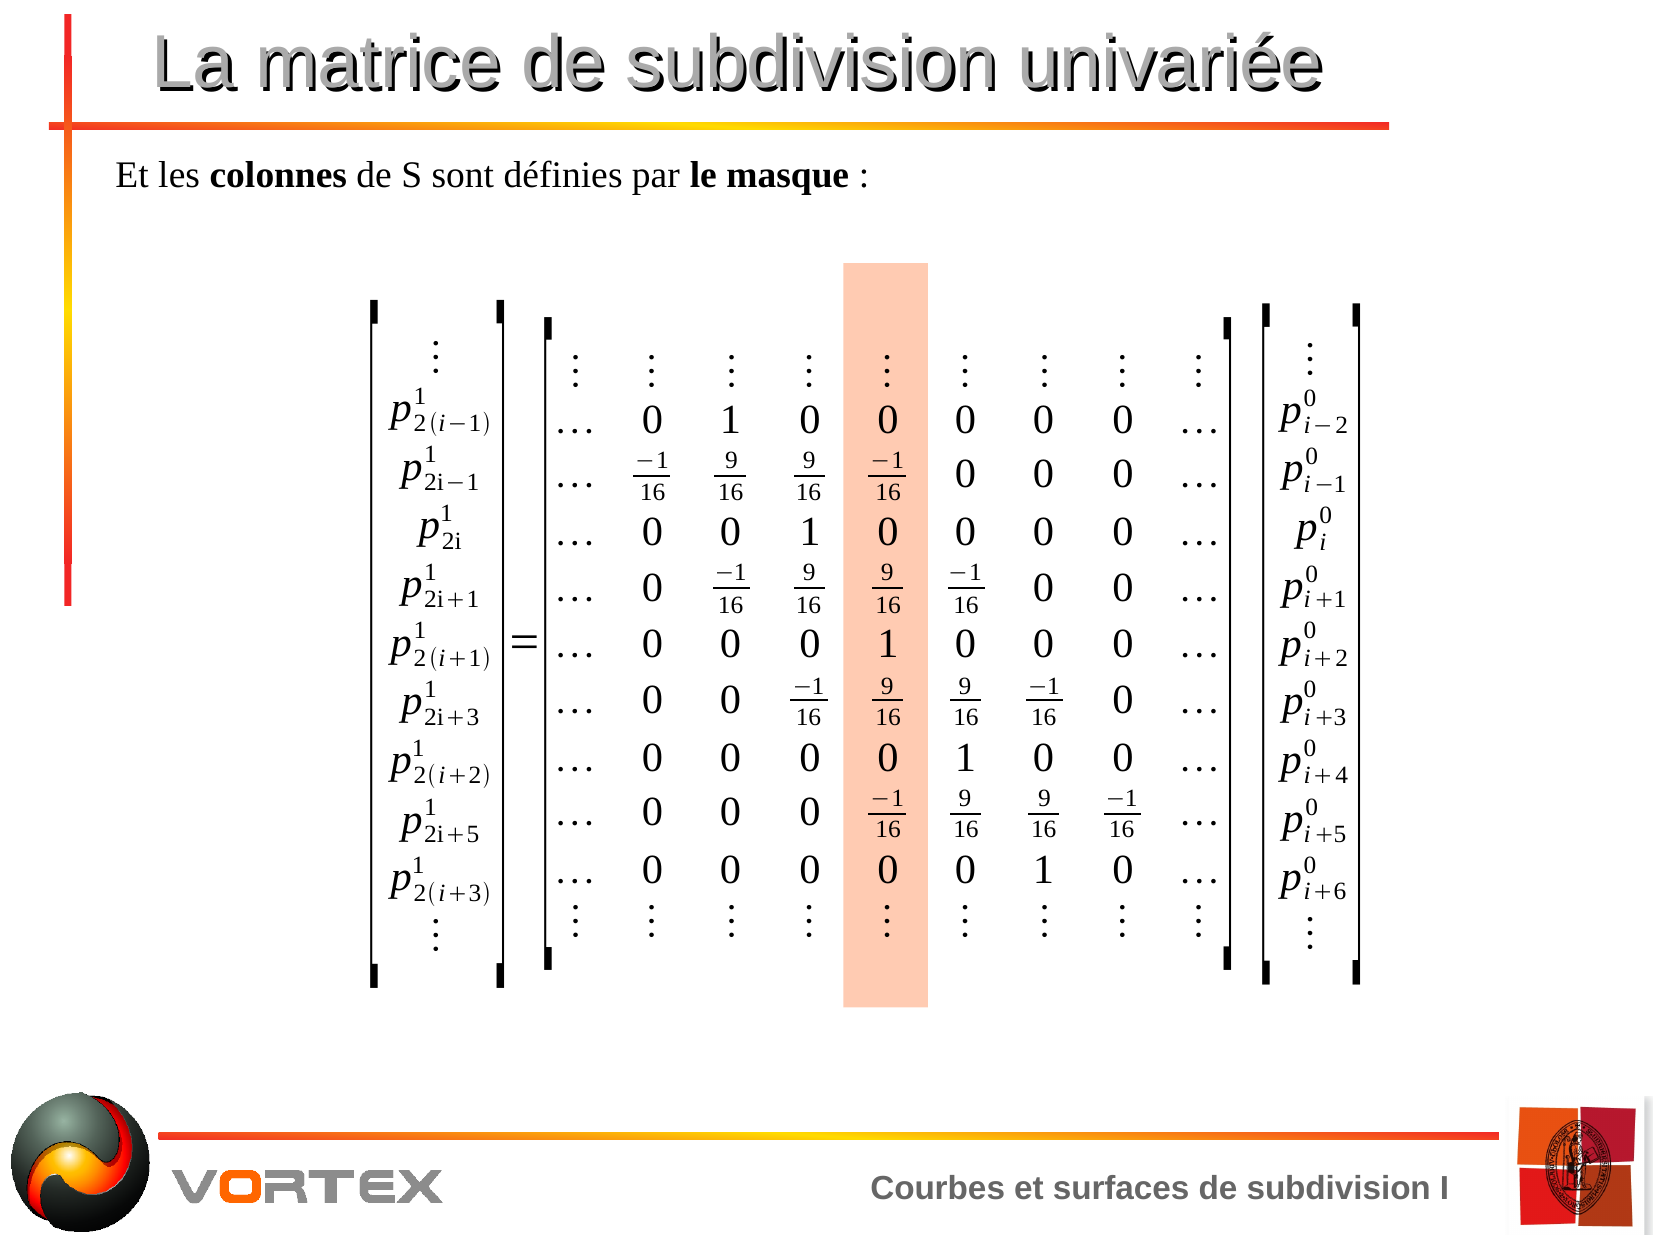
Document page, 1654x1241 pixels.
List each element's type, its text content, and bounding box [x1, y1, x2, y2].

chart [360, 297, 1371, 989]
list Et les colonnes de S sont définies par le masque : [97, 153, 1571, 1109]
picture [11, 1092, 443, 1232]
title La matrice de subdivision univariée [82, 4, 1392, 120]
picture [1505, 1096, 1653, 1235]
